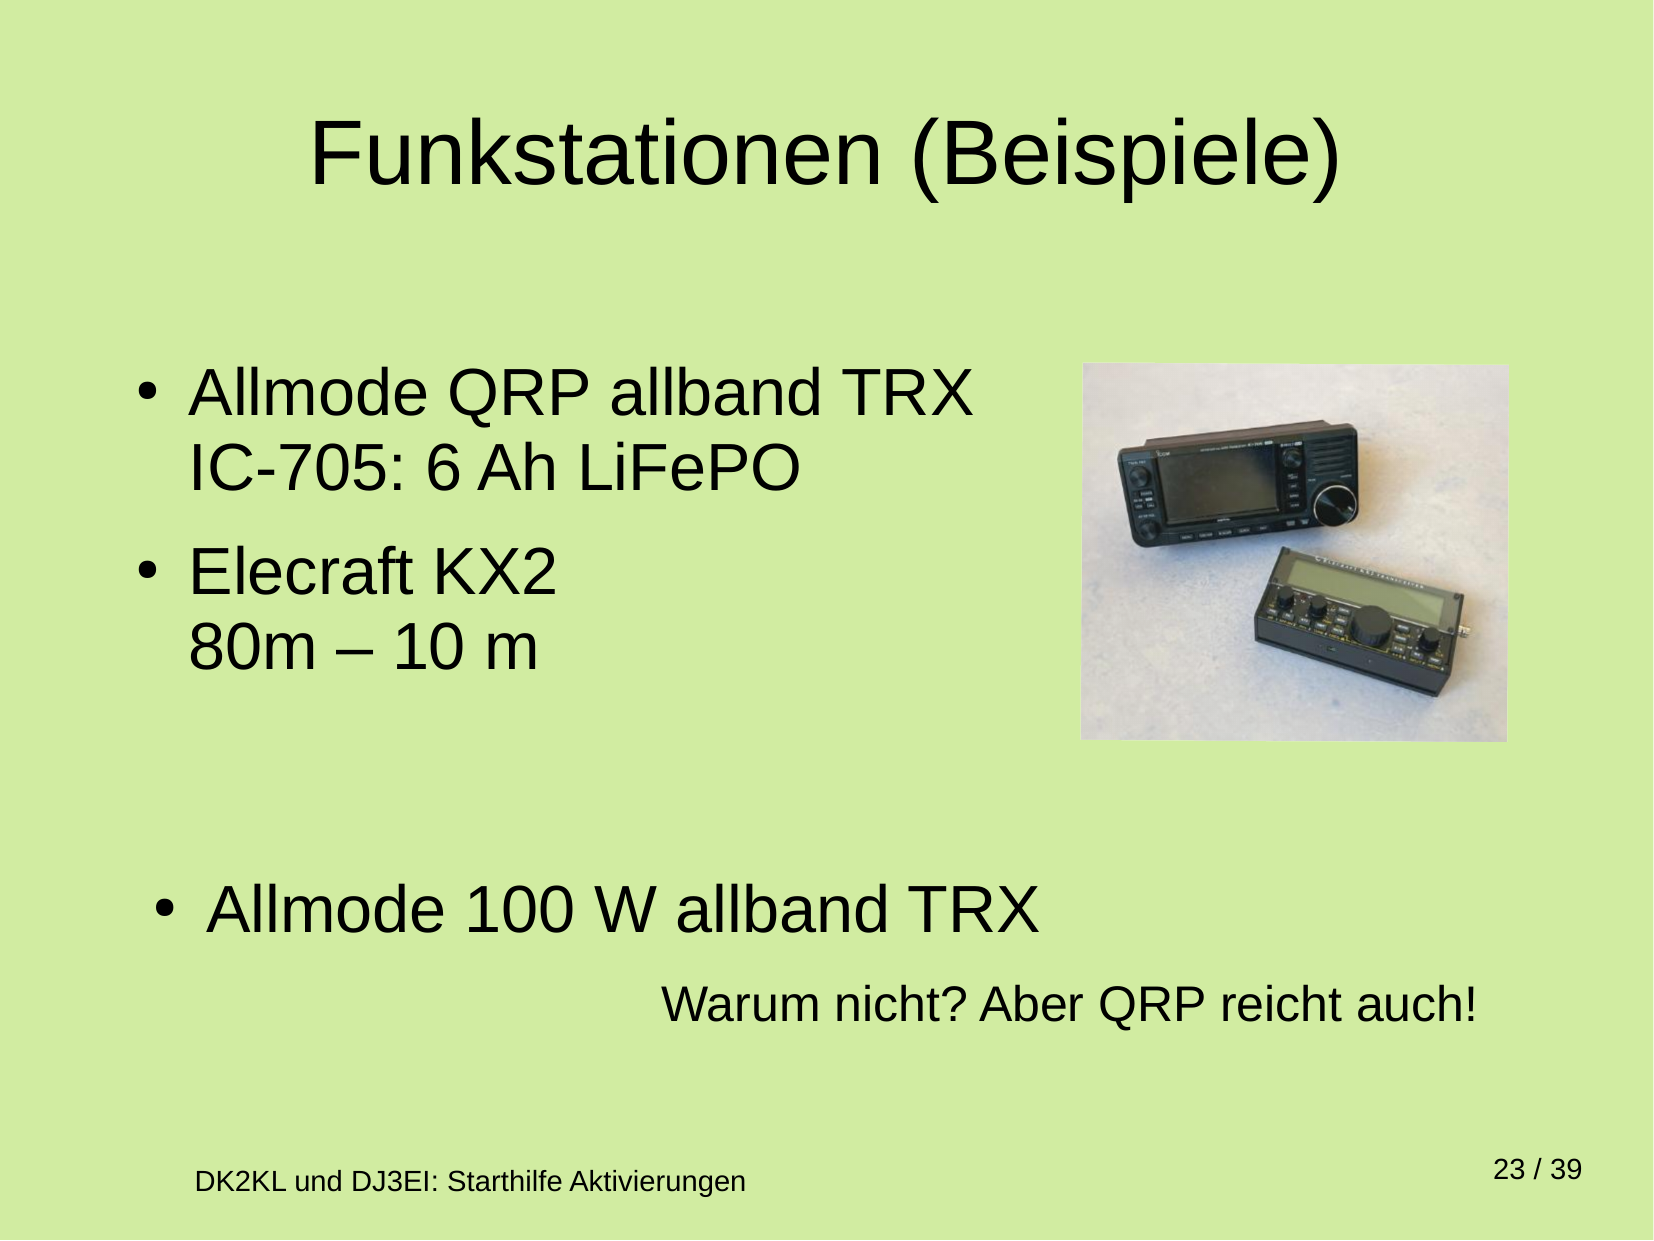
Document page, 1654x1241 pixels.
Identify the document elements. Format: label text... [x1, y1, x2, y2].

title Funkstationen (Beispiele) [82, 49, 1571, 257]
list Allmode QRP allband TRX IC-705: 6 Ah LiFePO Elecraft KX2 80m – 10 m [117, 354, 998, 785]
picture [1080, 362, 1509, 742]
list Allmode 100 W allband TRX Warum nicht? Aber QRP reicht auch! [135, 871, 1479, 1104]
